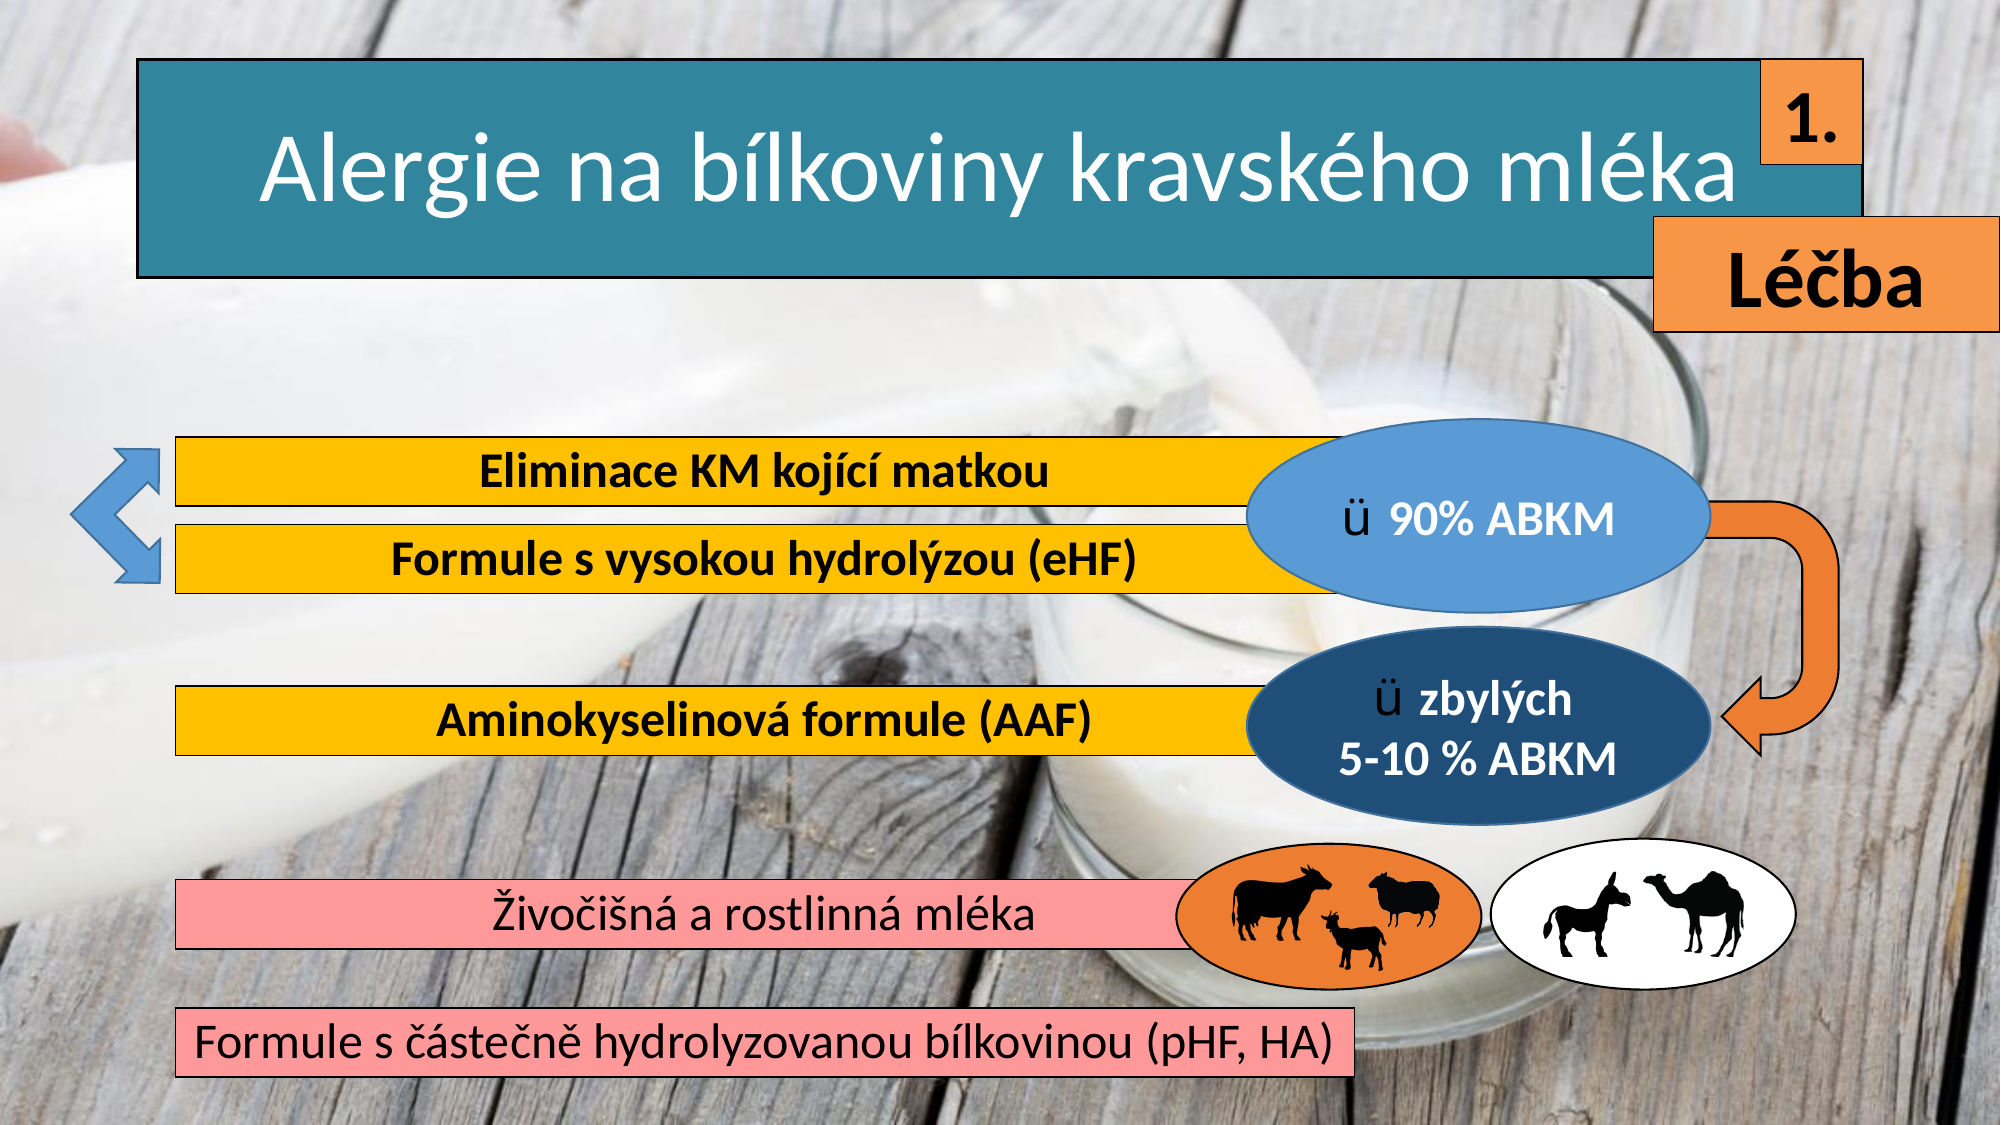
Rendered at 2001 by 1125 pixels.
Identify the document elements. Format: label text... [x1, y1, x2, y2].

text_box [70, 448, 161, 583]
text_box Formule s vysokou hydrolýzou (eHF) [175, 524, 1338, 594]
text_box 90% ABKM [1246, 419, 1711, 613]
text_box 1. [1760, 60, 1863, 165]
text_box Formule s částečně hydrolyzovanou bílkovinou (pHF, HA) [175, 1007, 1355, 1078]
text_box [1705, 501, 1839, 756]
text_box Živočišná a rostlinná mléka [175, 879, 1197, 949]
text_box [1176, 843, 1482, 990]
text_box [1490, 838, 1796, 990]
text_box zbylých 5-10 % ABKM [1246, 626, 1711, 825]
title Alergie na bílkoviny kravského mléka [137, 59, 1863, 278]
list Eliminace KM kojící matkou [175, 436, 1344, 507]
picture [0, 0, 2000, 1125]
text_box Aminokyselinová formule (AAF) [175, 686, 1265, 756]
text_box Léčba [1654, 217, 2000, 332]
